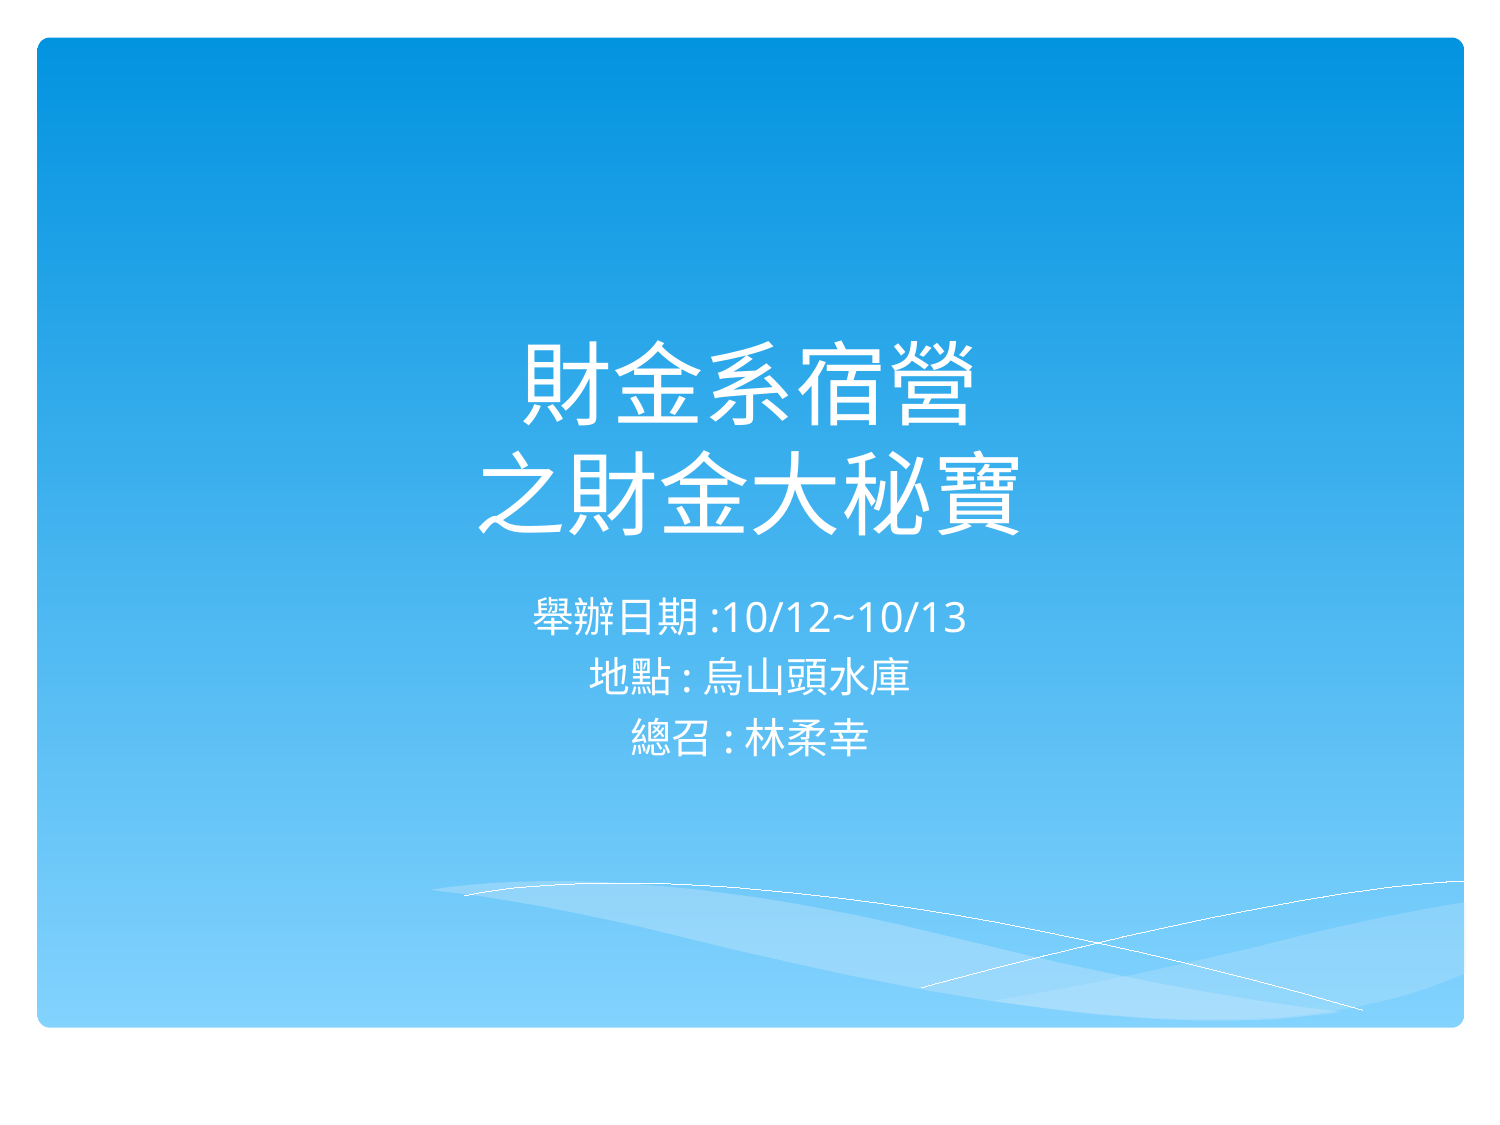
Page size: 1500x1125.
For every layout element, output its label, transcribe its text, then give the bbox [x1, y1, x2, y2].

title 財金系宿營 之財金大秘寶 [112, 262, 1388, 555]
subtitle 舉辦日期:10/12~10/13 地點:烏山頭水庫 總召:林柔幸 [225, 583, 1276, 826]
